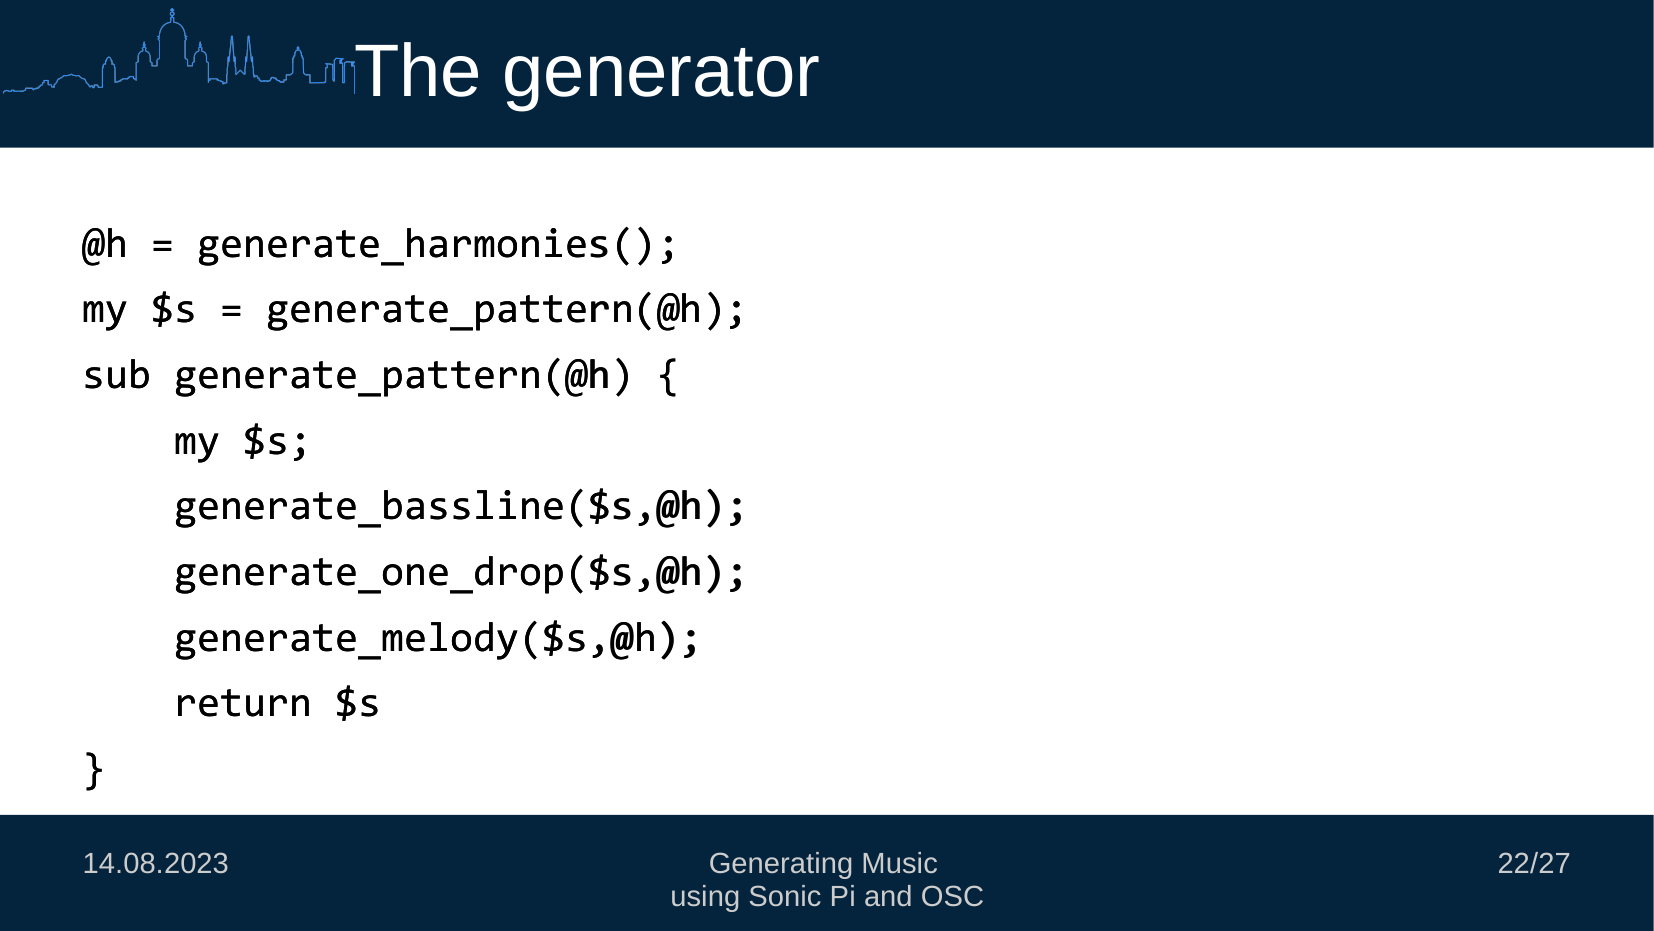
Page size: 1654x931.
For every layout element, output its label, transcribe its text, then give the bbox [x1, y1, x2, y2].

title The generator [354, 5, 1654, 136]
picture [3, 8, 354, 94]
list @h = generate_harmonies(); my $s = generate_pattern(@h); sub generate_pattern(@h) { my $s; generate_bassline($s,@h); generate_one_drop($s,@h); generate_melody($s,@h); return $s } [82, 141, 809, 815]
